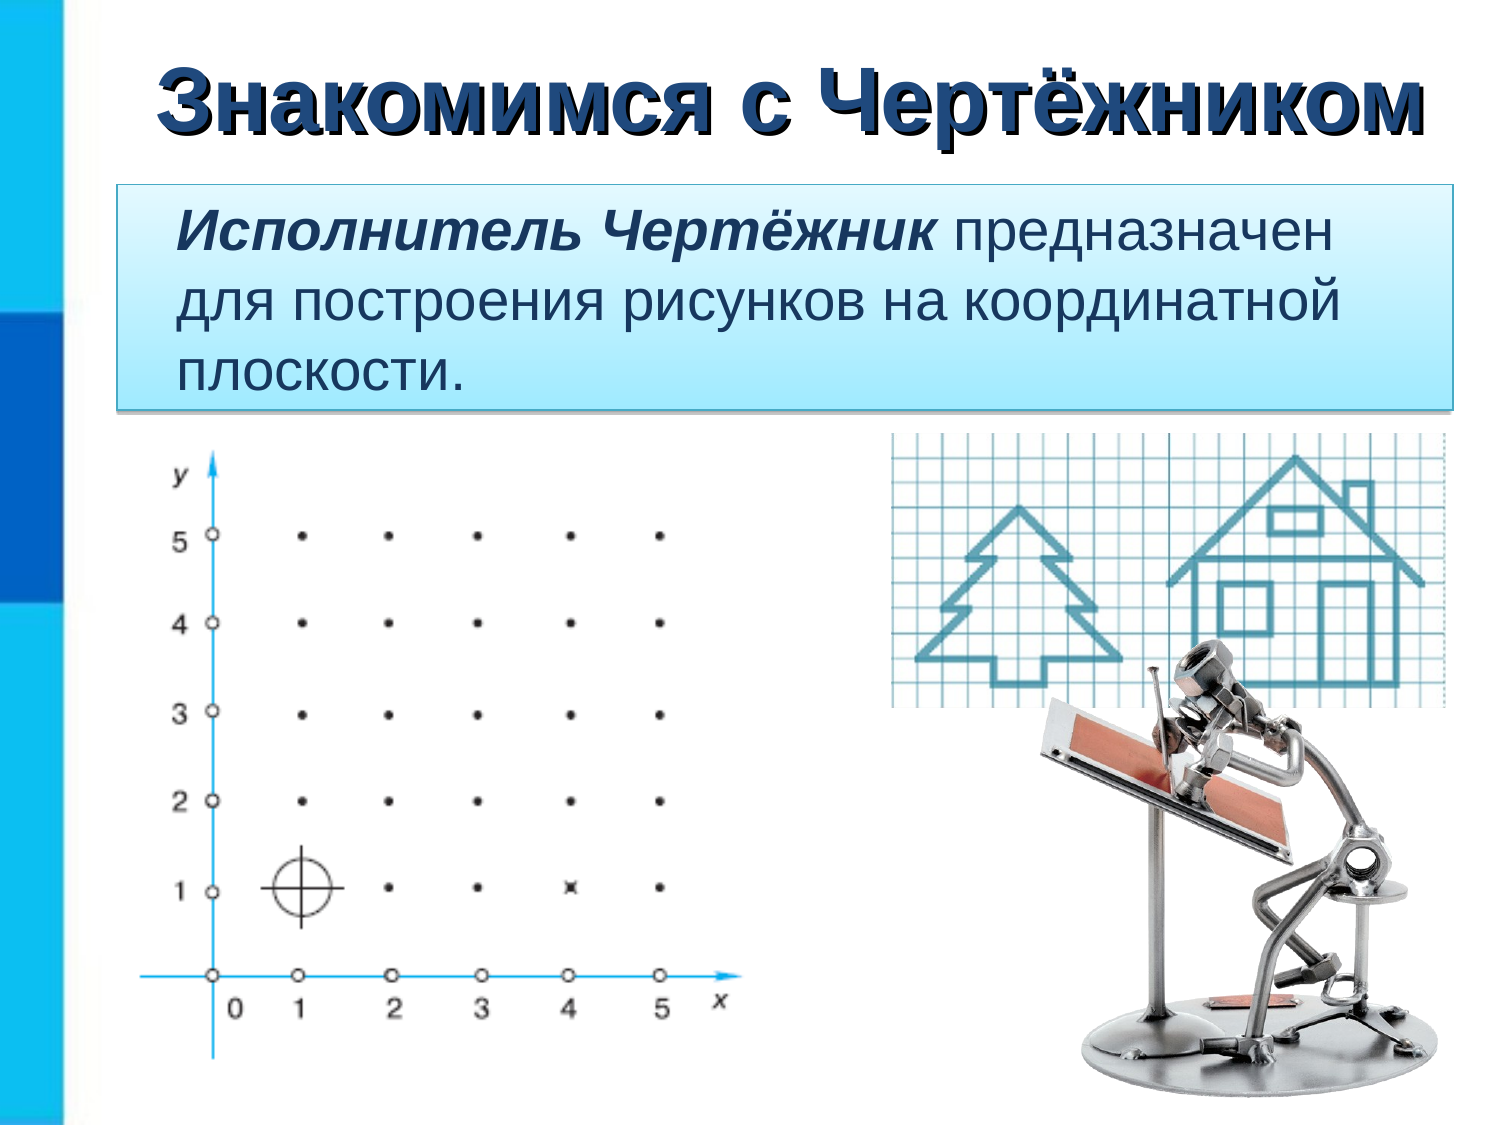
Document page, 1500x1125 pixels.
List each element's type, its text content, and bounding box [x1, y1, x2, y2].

picture [0, 0, 1500, 1125]
text_box Исполнитель Чертёжник предназначен для построения рисунков на координатной плоскости. [117, 184, 1454, 411]
title Знакомимся с Чертёжником [140, 0, 1470, 189]
